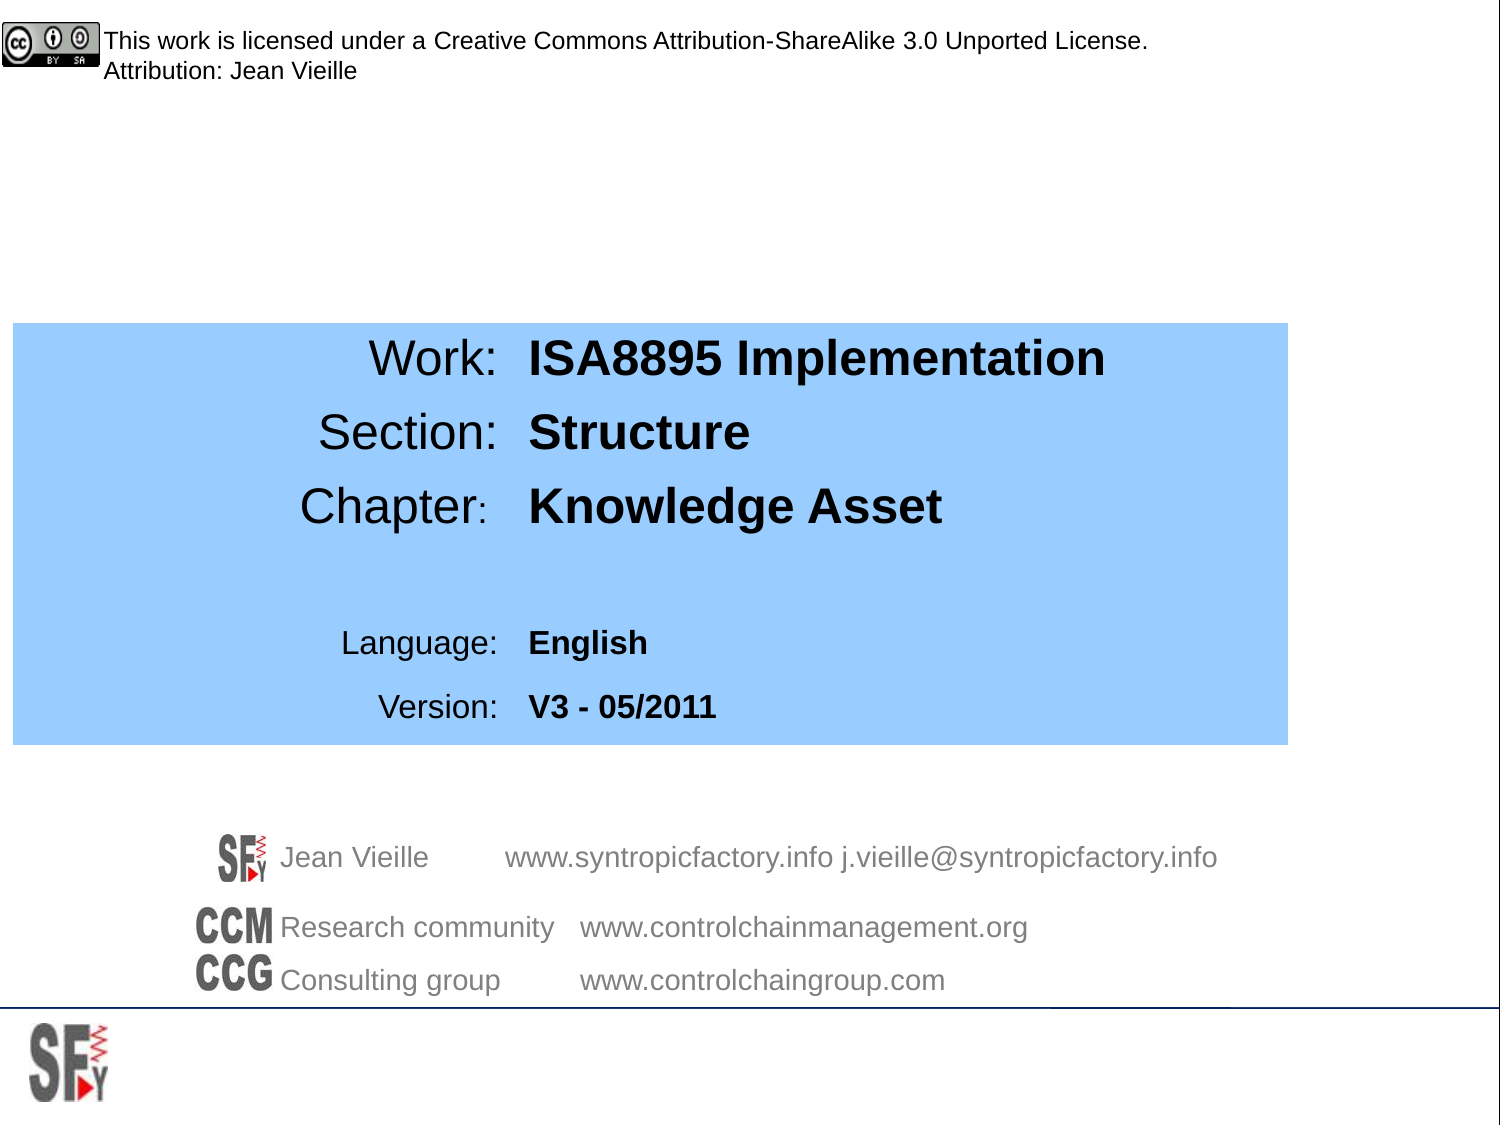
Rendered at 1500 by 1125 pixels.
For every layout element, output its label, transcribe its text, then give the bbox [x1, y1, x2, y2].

table_cell Chapter: [13, 470, 513, 544]
table_header ISA8895 Implementation [513, 323, 1288, 397]
table_cell [13, 544, 513, 617]
picture [194, 905, 273, 944]
picture [2, 22, 100, 67]
picture [194, 952, 273, 992]
table_cell Knowledge Asset [513, 470, 1288, 544]
table_cell Section: [13, 397, 513, 470]
table_cell Language: [13, 617, 513, 681]
table_header Work: [13, 323, 513, 397]
table_cell Structure [513, 397, 1288, 470]
table_cell V3 - 05/2011 [513, 681, 1288, 745]
table_cell English [513, 617, 1288, 681]
table_cell Version: [13, 681, 513, 745]
table_cell [513, 544, 1288, 617]
picture [29, 1023, 108, 1102]
picture [218, 834, 266, 882]
